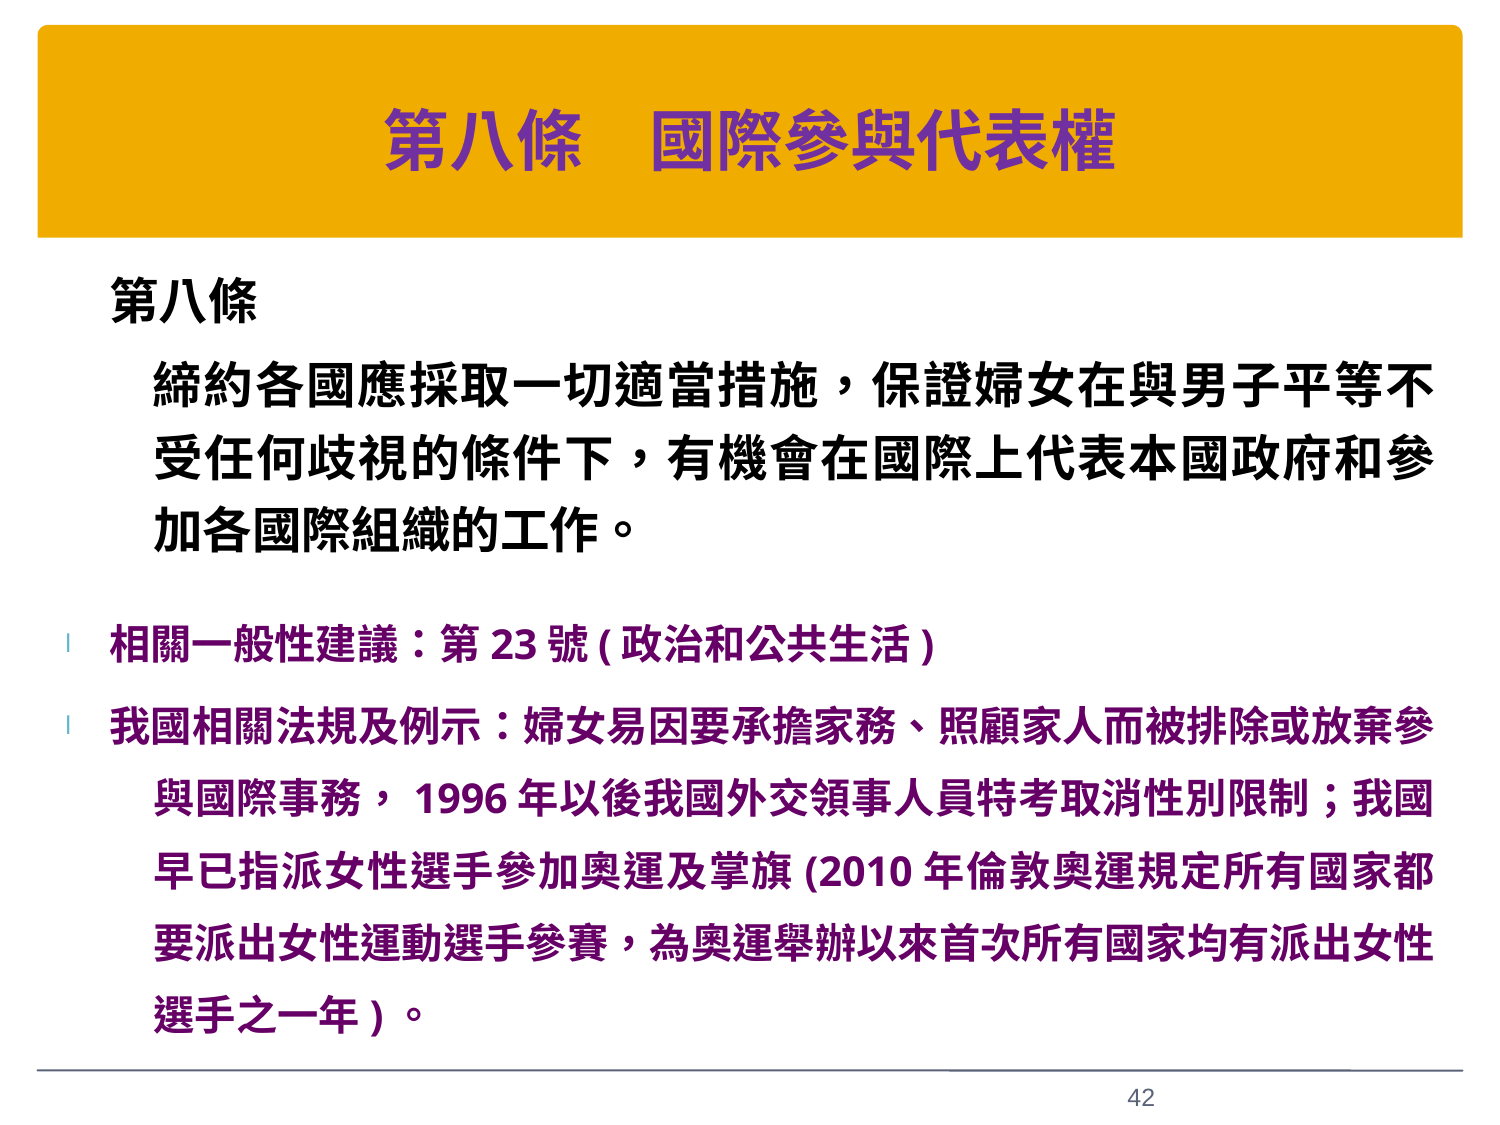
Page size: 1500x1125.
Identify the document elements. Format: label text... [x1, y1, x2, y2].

title 第八條 國際參與代表權 [50, 45, 1451, 233]
text_box <編號> [1112, 1069, 1463, 1123]
list 第八條 締約各國應採取一切適當措施，保證婦女在與男子平等不受任何歧視的條件下，有機會在國際上代表本國政府和參加各國際組織的工作。 相關一般性建議：第23號(政治和公共生活) 我國相關法規及例示：婦女易因要承擔家務、照顧家人而被排除或放棄參與國際事務，1996年以後我國外交領事人員特考取消性別限制；我國早已指派女性選手參加奧運及掌旗(2010年倫敦奧運規定所有國家都要派出女性運動選手參賽，為奧運舉辦以來首次所有國家均有派出女性選手之一年)。 [50, 262, 1451, 1051]
